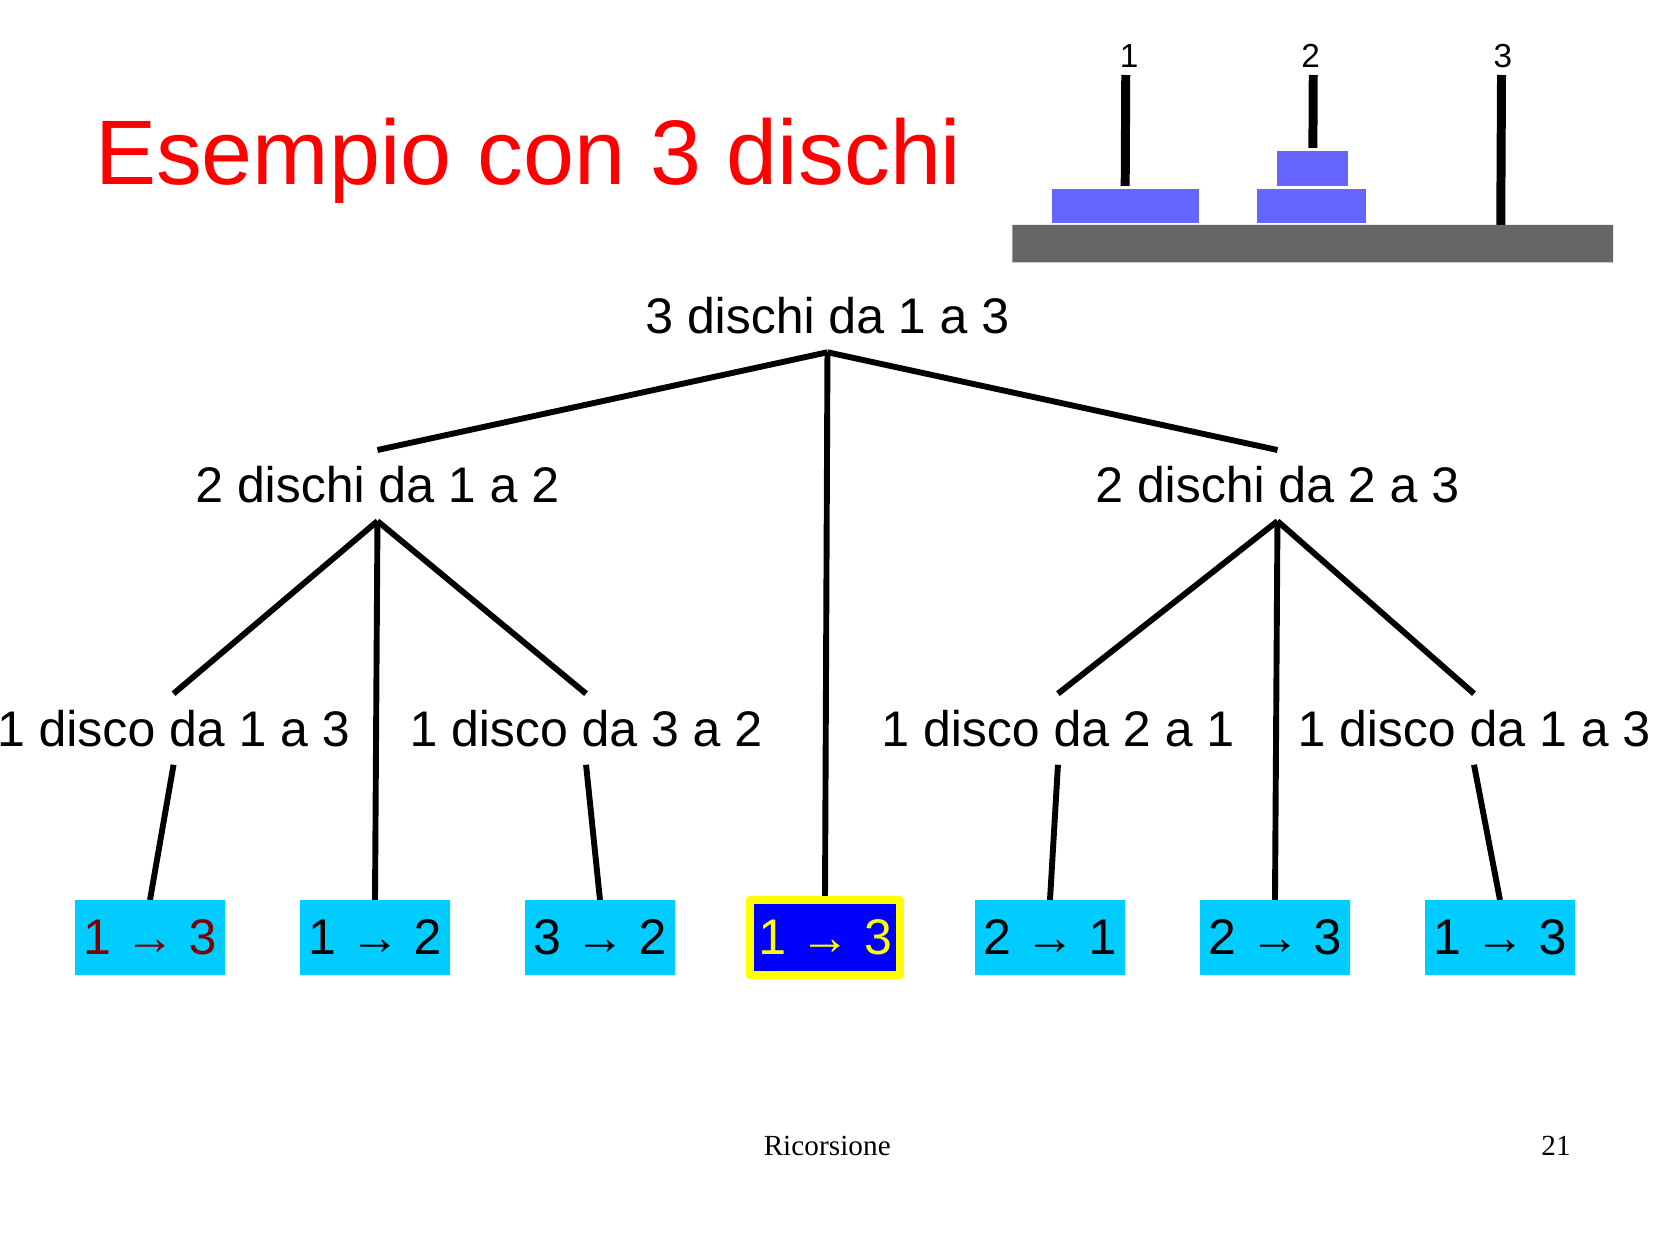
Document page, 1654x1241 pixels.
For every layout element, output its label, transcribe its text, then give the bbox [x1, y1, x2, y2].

text_box 1 [1119, 37, 1165, 76]
text_box 1 disco da 3 a 2 [394, 693, 778, 765]
text_box 1 disco da 2 a 1 [866, 693, 1250, 765]
text_box 2 → 1 [975, 900, 1126, 976]
text_box 3 → 2 [525, 900, 676, 976]
text_box 1 → 2 [300, 900, 451, 976]
text_box 2 [1301, 37, 1358, 76]
text_box 1 → 3 [750, 900, 901, 976]
text_box 3 [1493, 37, 1539, 76]
text_box 2 dischi da 2 a 3 [1080, 450, 1475, 522]
text_box [1012, 149, 1614, 263]
text_box 2 dischi da 1 a 2 [180, 450, 575, 522]
text_box 1 → 3 [75, 900, 226, 976]
text_box 2 → 3 [1200, 900, 1351, 976]
text_box 1 → 3 [1425, 900, 1576, 976]
text_box 1 disco da 1 a 3 [1282, 693, 1654, 765]
text_box 1 disco da 1 a 3 [0, 693, 365, 765]
title Esempio con 3 dischi [82, 49, 976, 257]
text_box 3 dischi da 1 a 3 [630, 281, 1025, 353]
